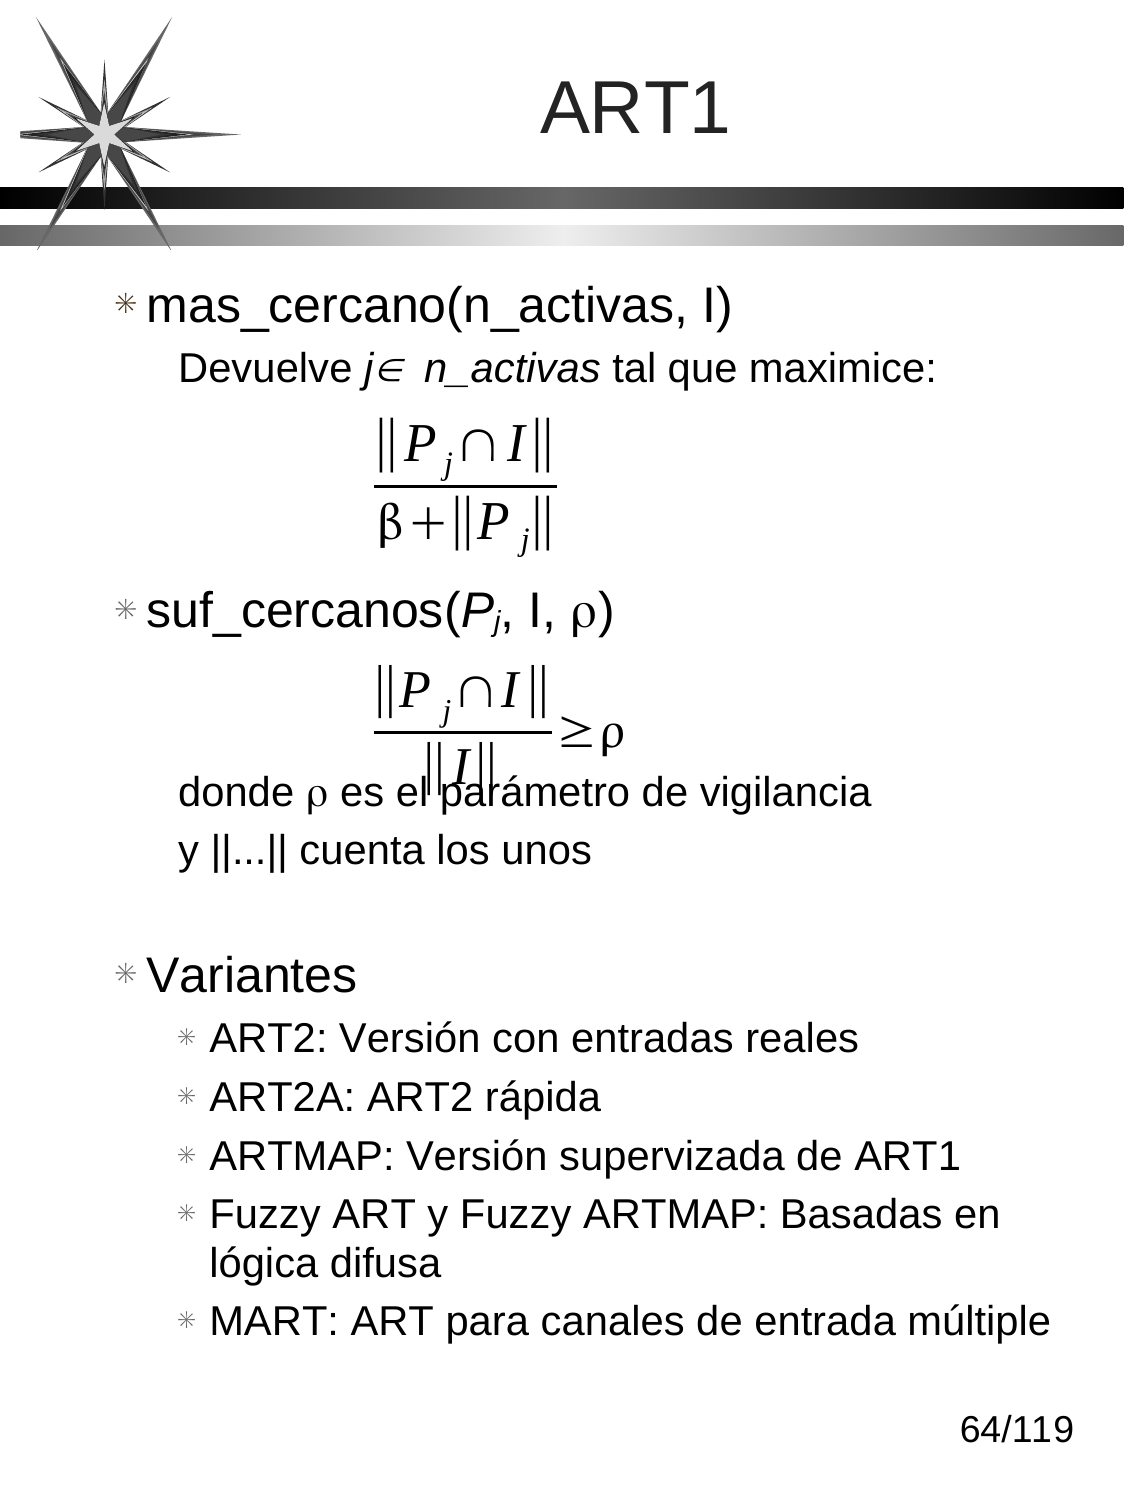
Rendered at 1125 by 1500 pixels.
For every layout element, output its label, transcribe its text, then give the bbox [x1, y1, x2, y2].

chart [357, 413, 572, 559]
list mas_cercano(n_activas, I) Devuelve j n_activas tal que maximice: suf_cercanos(Pj, I, r) donde r es el parámetro de vigilancia y ||...|| cuenta los unos Variantes ART2: Versión con entradas reales ART2A: ART2 rápida ARTMAP: Versión supervizada de ART1 Fuzzy ART y Fuzzy ARTMAP: Basadas en lógica difusa MART: ART para canales de entrada múltiple [37, 275, 1075, 1451]
chart [357, 661, 642, 797]
title ART1 [174, 10, 1097, 203]
